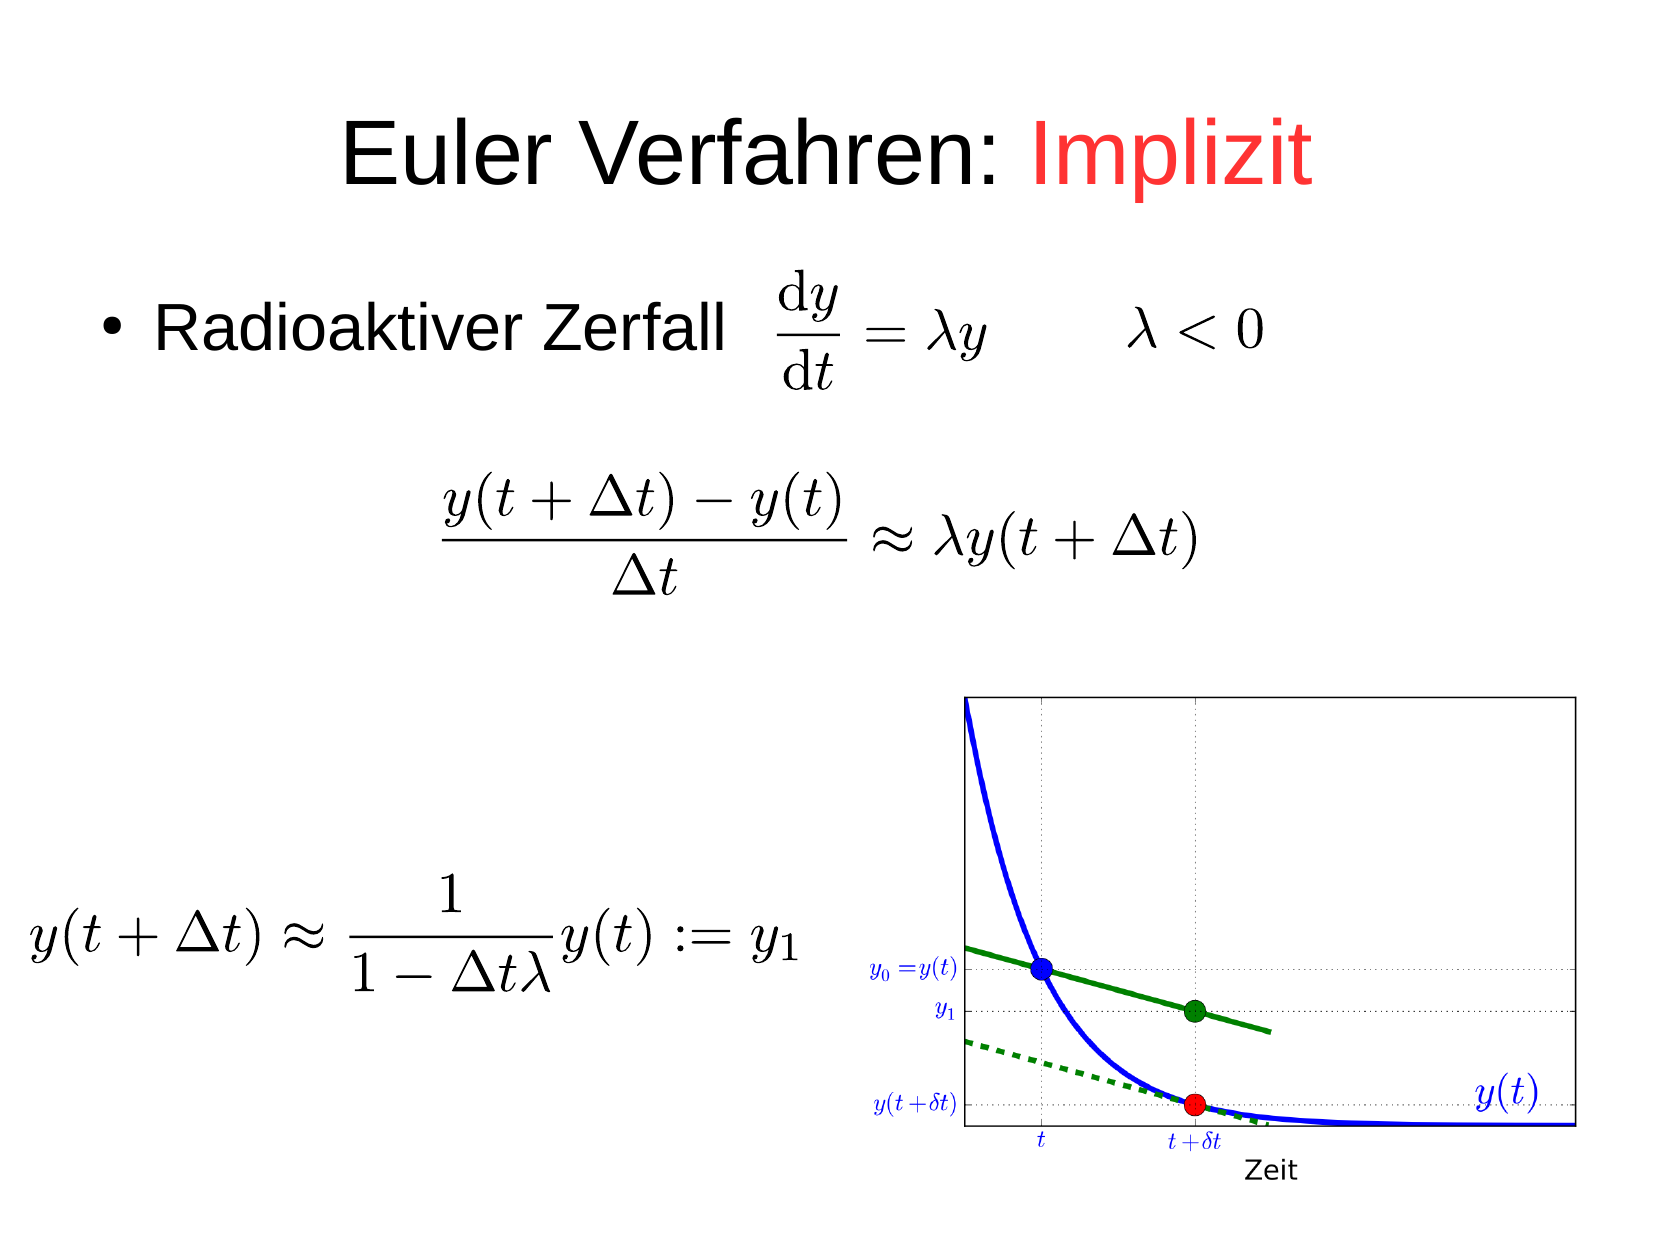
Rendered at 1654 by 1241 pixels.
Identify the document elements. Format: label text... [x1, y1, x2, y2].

list Radioaktiver Zerfall [82, 290, 1571, 1094]
text_box [1124, 306, 1265, 350]
text_box [28, 873, 802, 997]
text_box [441, 471, 1202, 596]
title Euler Verfahren: Implizit [82, 49, 1571, 257]
text_box [776, 269, 989, 390]
picture [866, 638, 1654, 1229]
